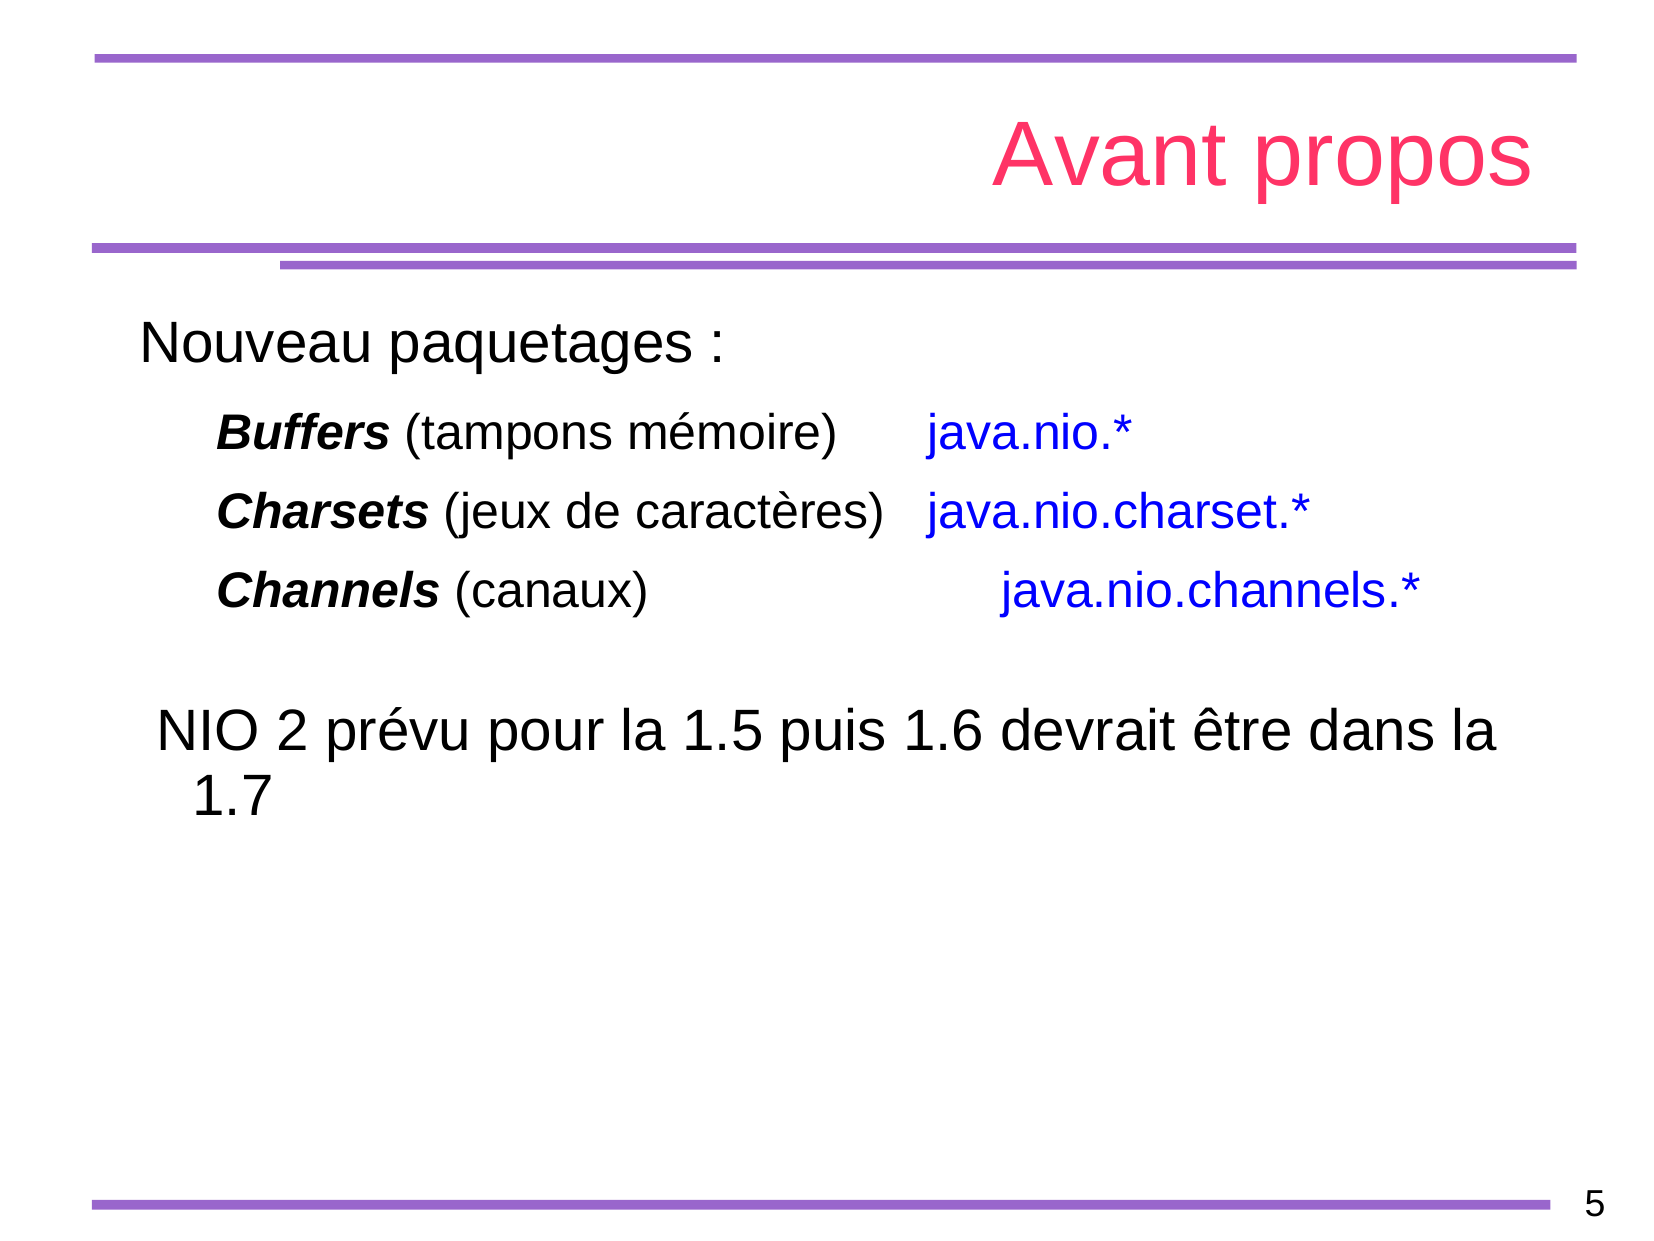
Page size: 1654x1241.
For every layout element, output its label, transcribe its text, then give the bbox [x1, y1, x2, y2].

list Nouveau paquetages : Buffers (tampons mémoire) java.nio.* Charsets (jeux de caractères) java.nio.charset.* Channels (canaux) java.nio.channels.* NIO 2 prévu pour la 1.5 puis 1.6 devrait être dans la 1.7 [121, 309, 1534, 1162]
title Avant propos [121, 49, 1534, 257]
